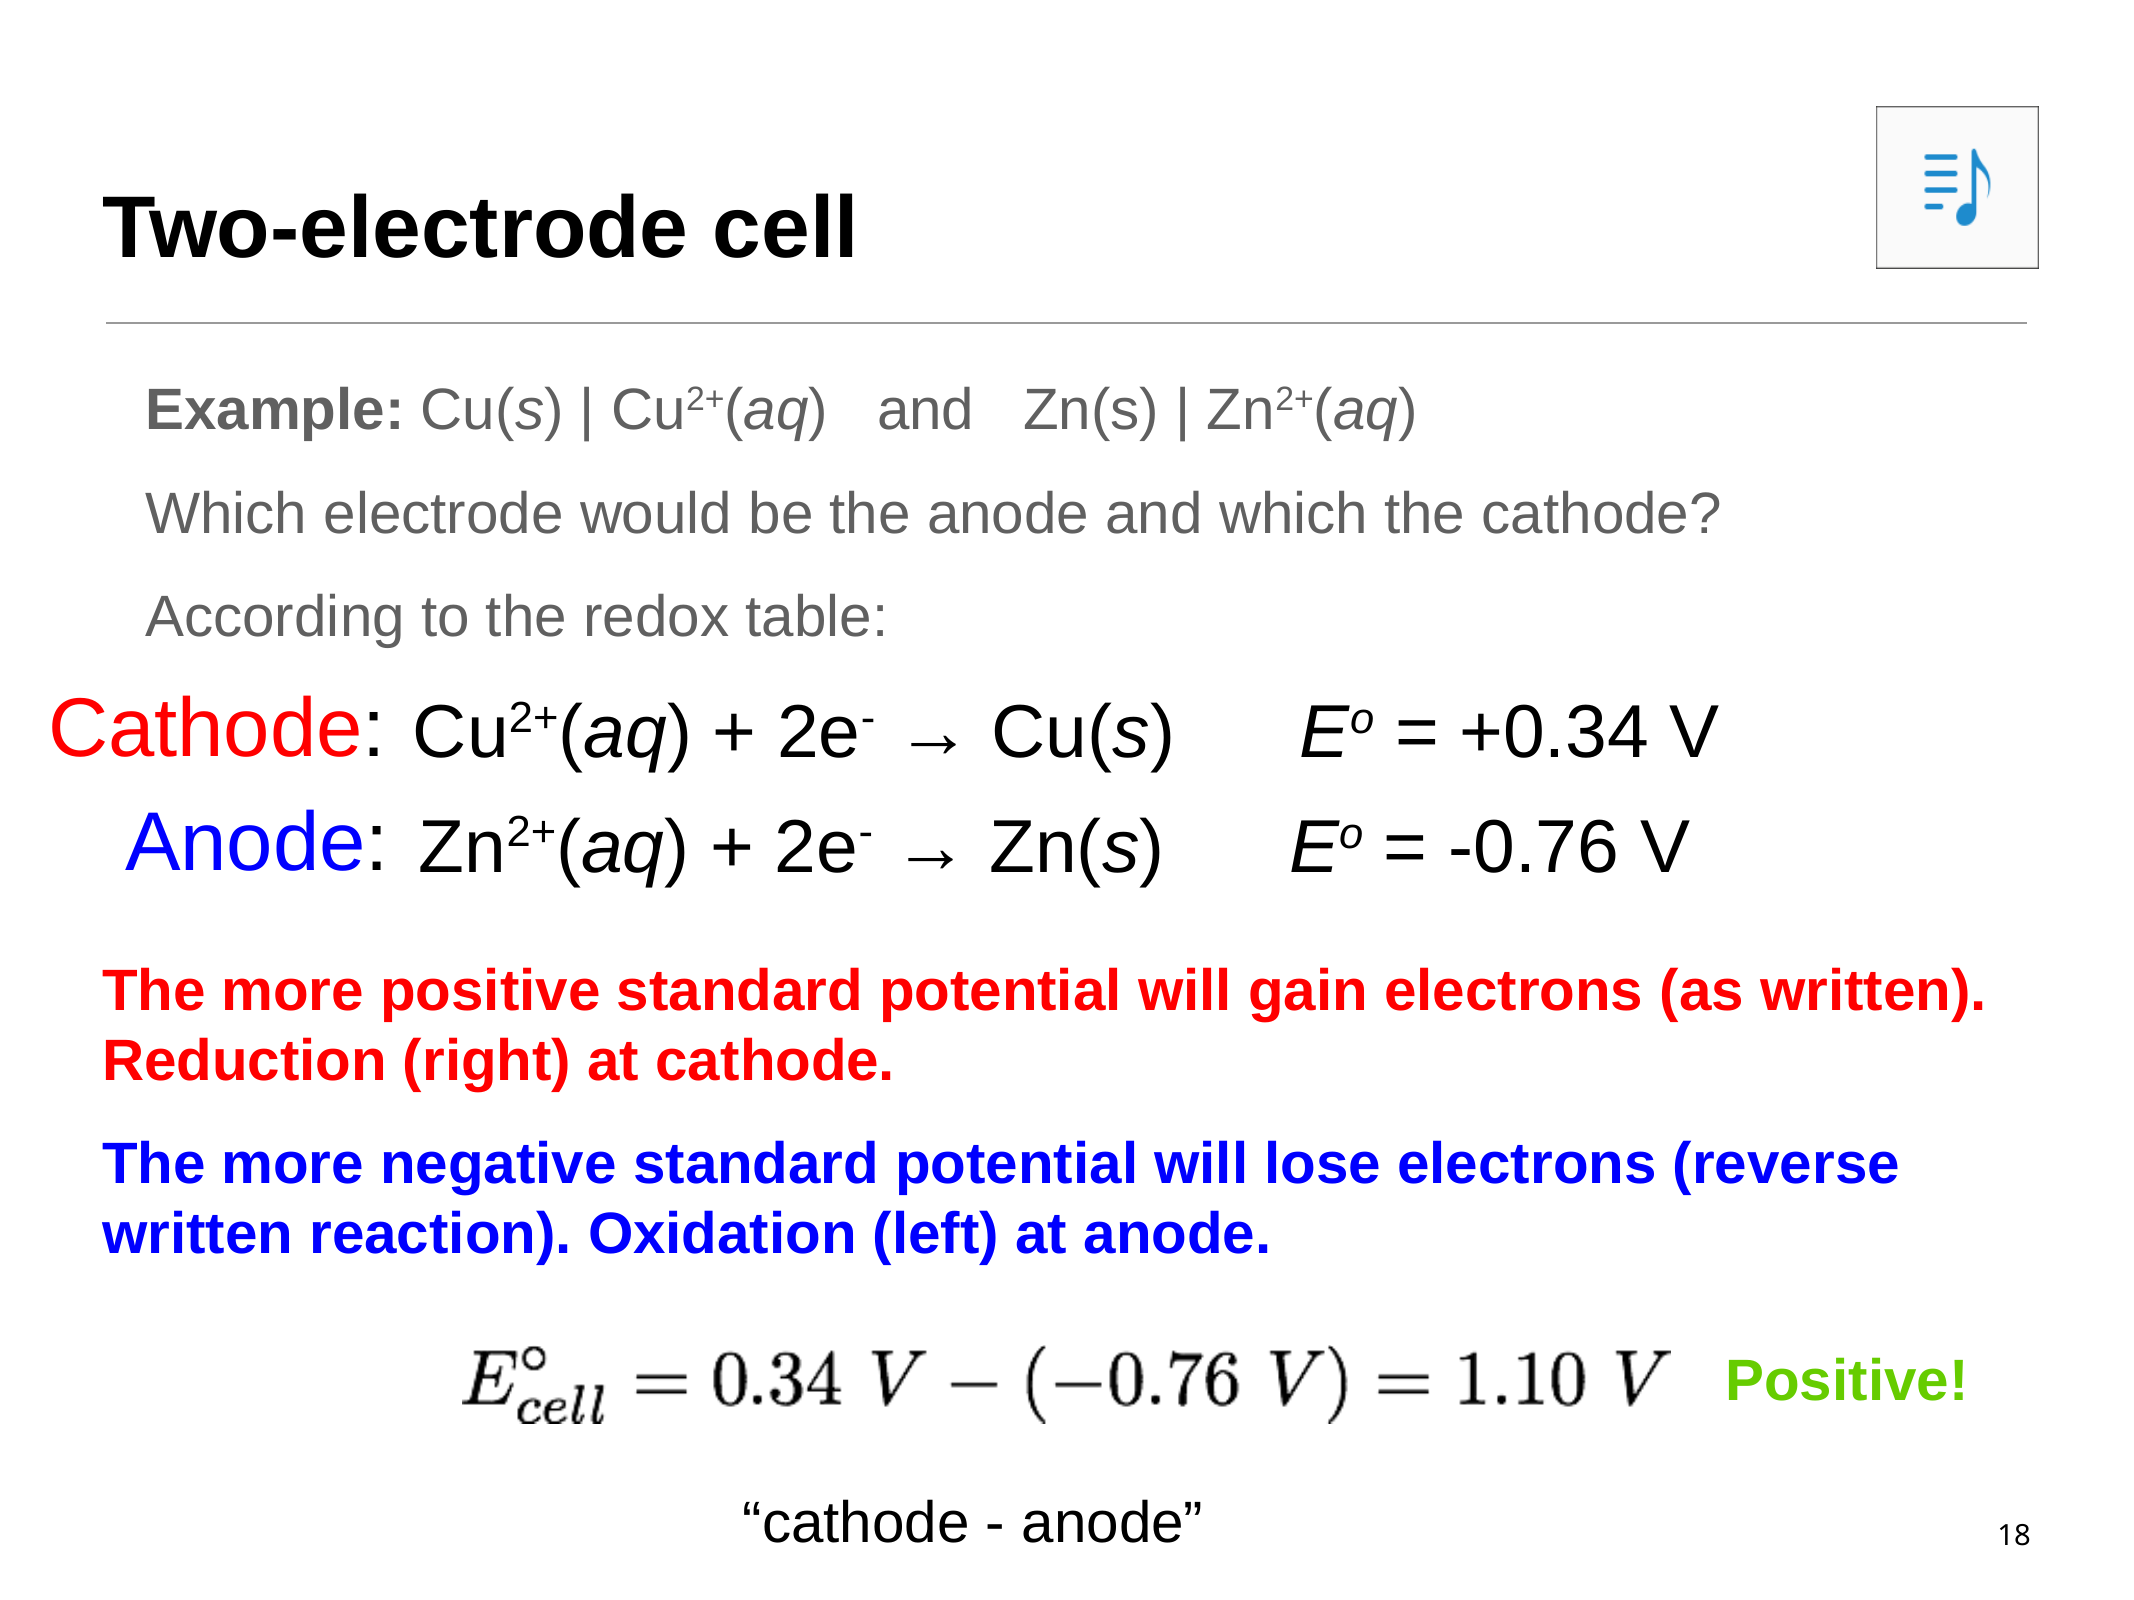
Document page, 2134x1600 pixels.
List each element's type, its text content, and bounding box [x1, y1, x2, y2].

text_box Anode: [110, 779, 404, 900]
text_box The more positive standard potential will gain electrons (as written). Reduction (right) at cathode. The more negative standard potential will lose electrons (reverse written reaction). Oxidation (left) at anode. [93, 943, 2056, 1427]
text_box Cu2+(aq) + 2e- → Cu(s) Eo = +0.34 V [404, 674, 1729, 781]
picture [462, 1345, 1671, 1424]
text_box “cathode - anode” [727, 1476, 1294, 1562]
text_box Cathode: [33, 665, 402, 786]
list Example: Cu(s) | Cu2+(aq) and Zn(s) | Zn2+(aq) Which electrode would be the anode and which the cathode? According to the redox table: [93, 363, 2040, 662]
text_box Positive! [1710, 1334, 2030, 1420]
text_box Zn2+(aq) + 2e- → Zn(s) Eo = -0.76 V [410, 789, 1699, 896]
title Two-electrode cell [93, 54, 2040, 284]
text_box [1875, 105, 2041, 271]
